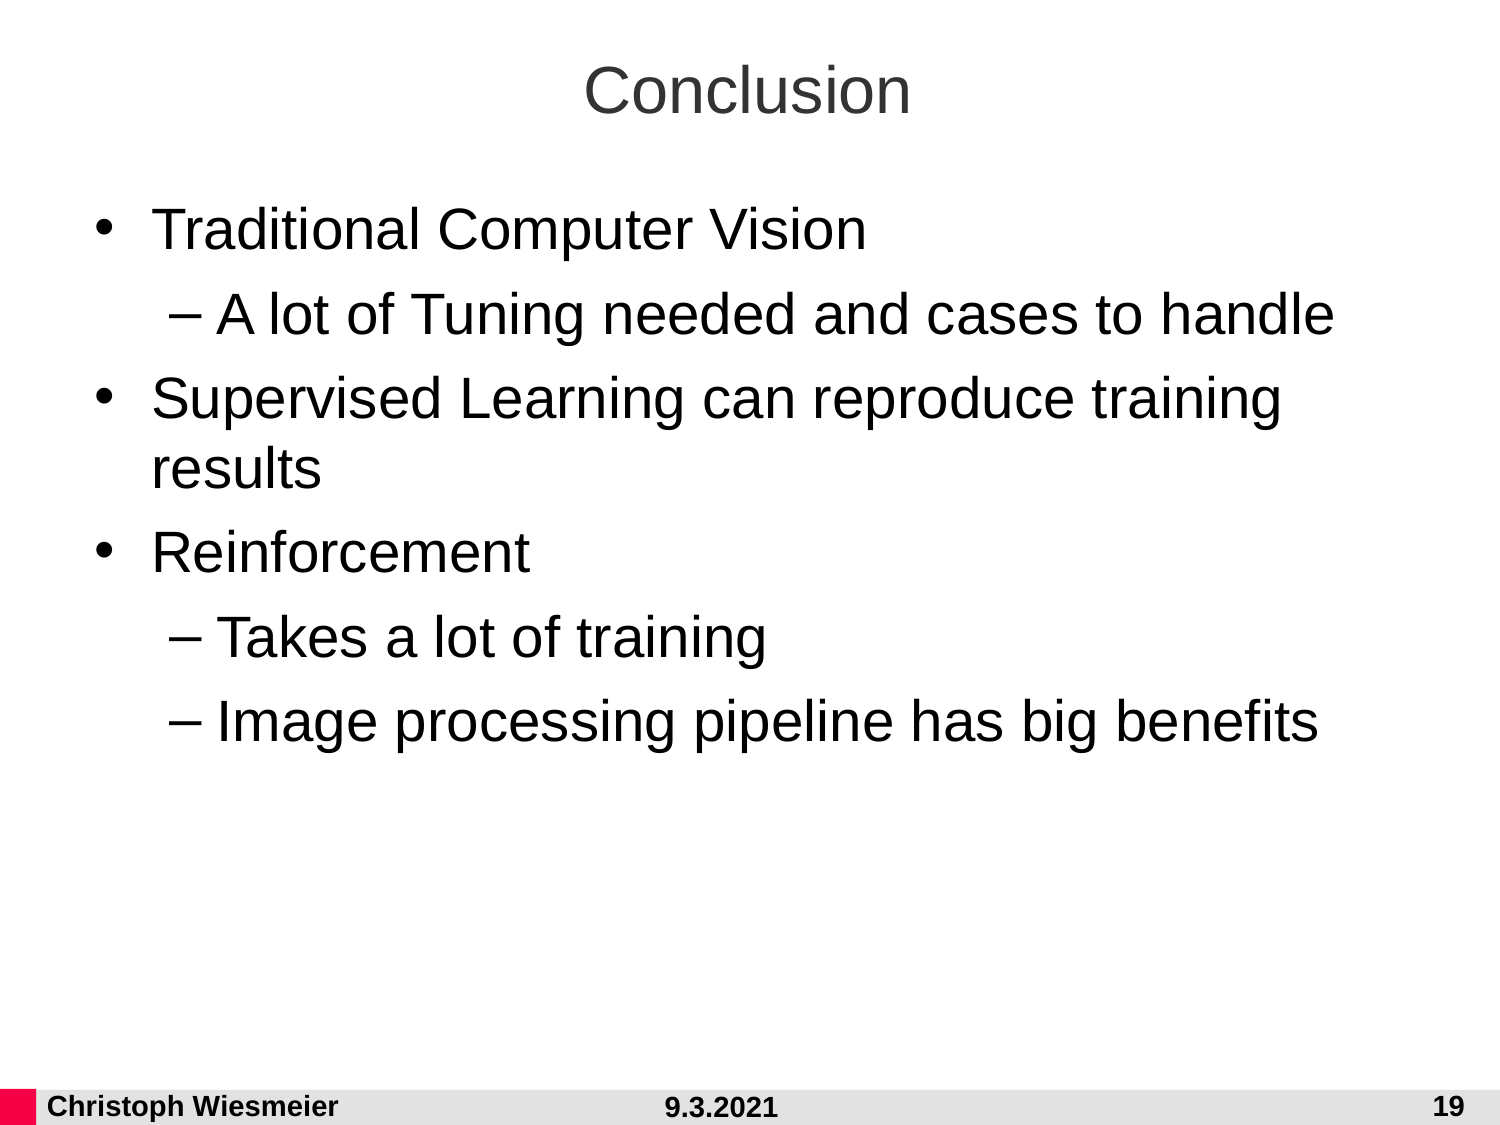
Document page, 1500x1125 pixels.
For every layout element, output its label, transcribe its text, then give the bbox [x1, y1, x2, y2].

title Conclusion [79, 25, 1417, 149]
list Traditional Computer Vision A lot of Tuning needed and cases to handle Supervised Learning can reproduce training results Reinforcement Takes a lot of training Image processing pipeline has big benefits [79, 184, 1430, 1055]
